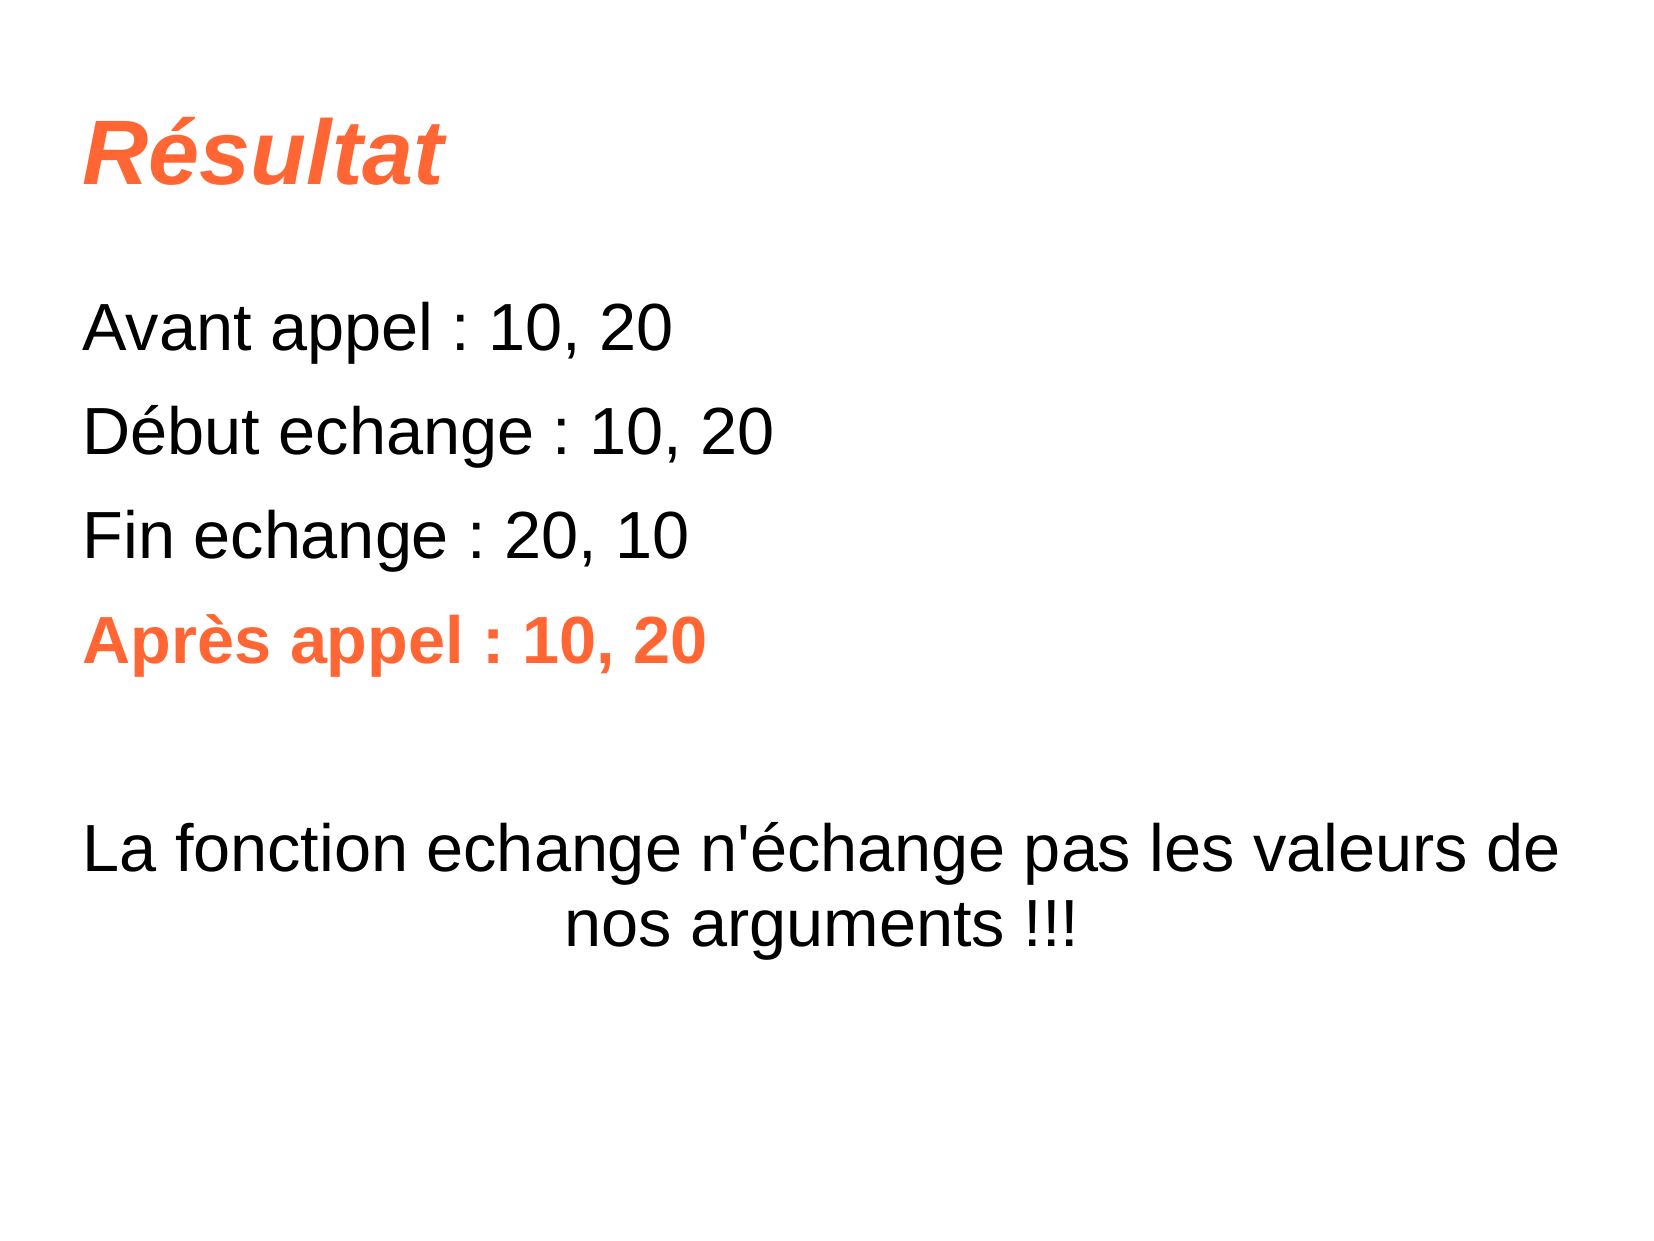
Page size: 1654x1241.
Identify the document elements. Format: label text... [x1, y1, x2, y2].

title Résultat [82, 49, 1571, 257]
list Avant appel : 10, 20 Début echange : 10, 20 Fin echange : 20, 10 Après appel : 10, 20 La fonction echange n'échange pas les valeurs de nos arguments !!! [82, 290, 1571, 1109]
